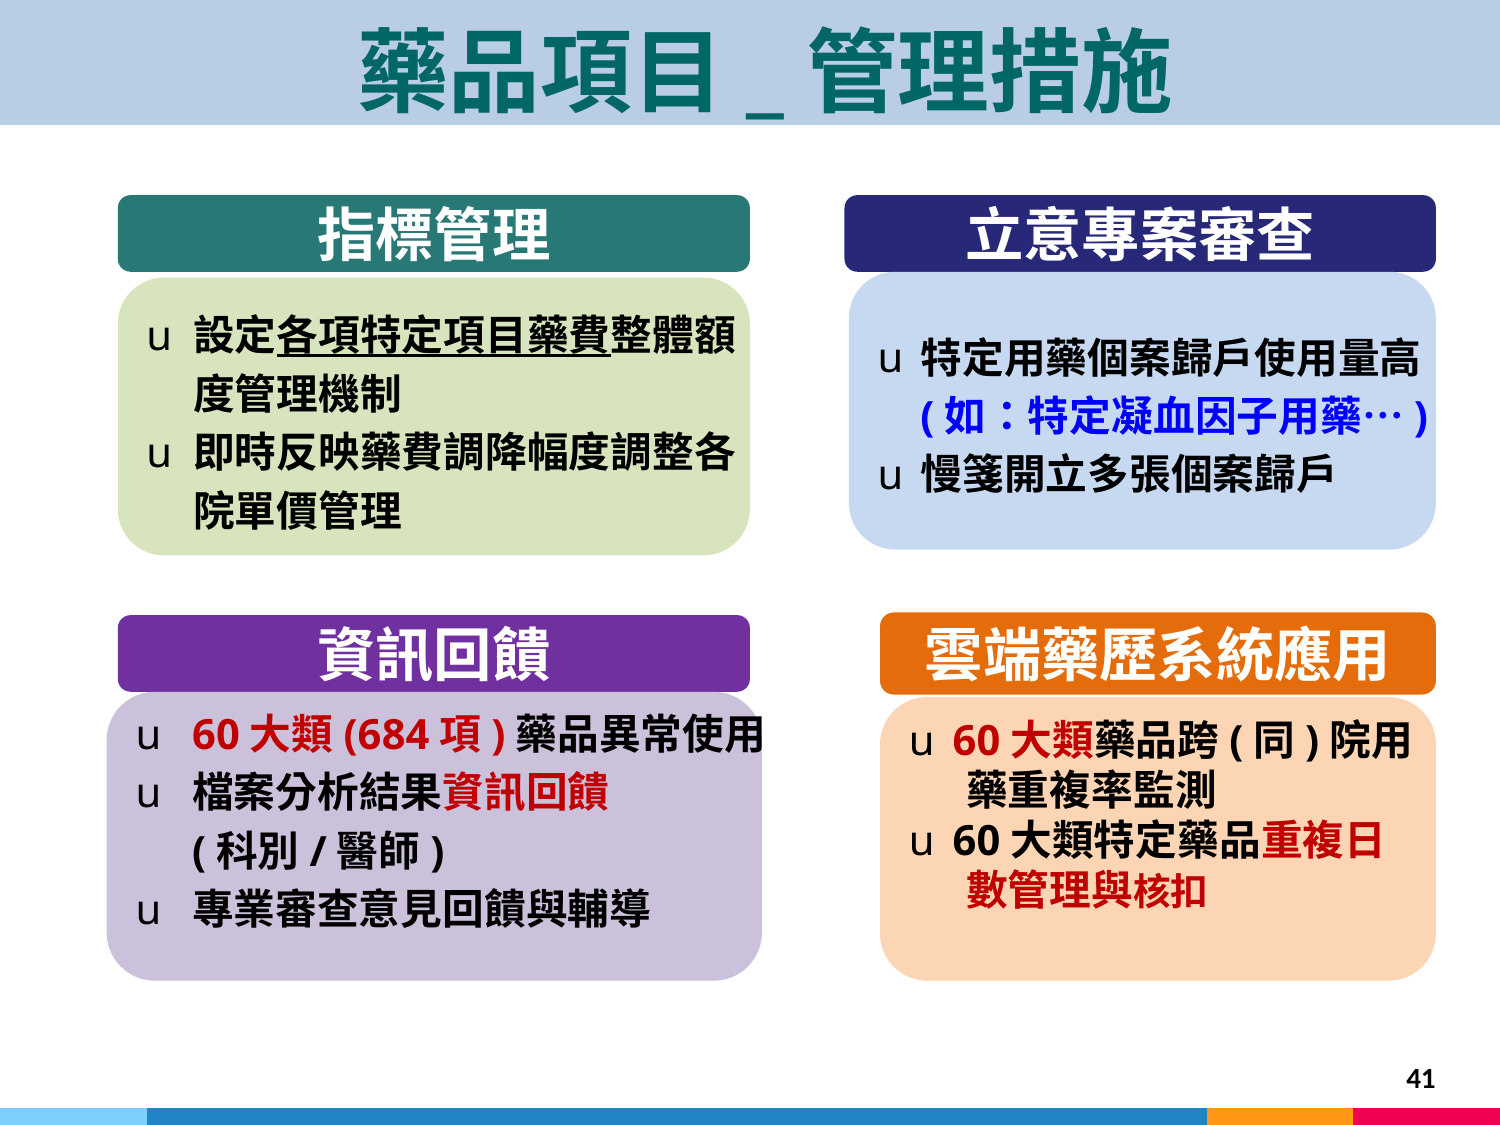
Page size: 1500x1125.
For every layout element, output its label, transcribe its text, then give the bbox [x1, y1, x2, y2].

text_box 特定用藥個案歸戶使用量高 (如：特定凝血因子用藥…) 慢箋開立多張個案歸戶 [848, 271, 1436, 550]
text_box 60大類(684項)藥品異常使用 檔案分析結果資訊回饋 (科別/醫師) 專業審查意見回饋與輔導 [106, 691, 762, 981]
text_box <編號> [1391, 1043, 1482, 1113]
text_box 設定各項特定項目藥費整體額 度管理機制 即時反映藥費調降幅度調整各 院單價管理 [117, 277, 750, 556]
text_box 指標管理 [117, 195, 750, 272]
text_box [270, 138, 1371, 268]
text_box 立意專案審查 [844, 195, 1436, 272]
title 藥品項目_管理措施 [30, 0, 1500, 138]
text_box 資訊回饋 [117, 615, 750, 692]
text_box 60大類藥品跨(同)院用 藥重複率監測 60大類特定藥品重複日 數管理與核扣 [880, 697, 1436, 981]
text_box 雲端藥歷系統應用 [880, 612, 1436, 695]
